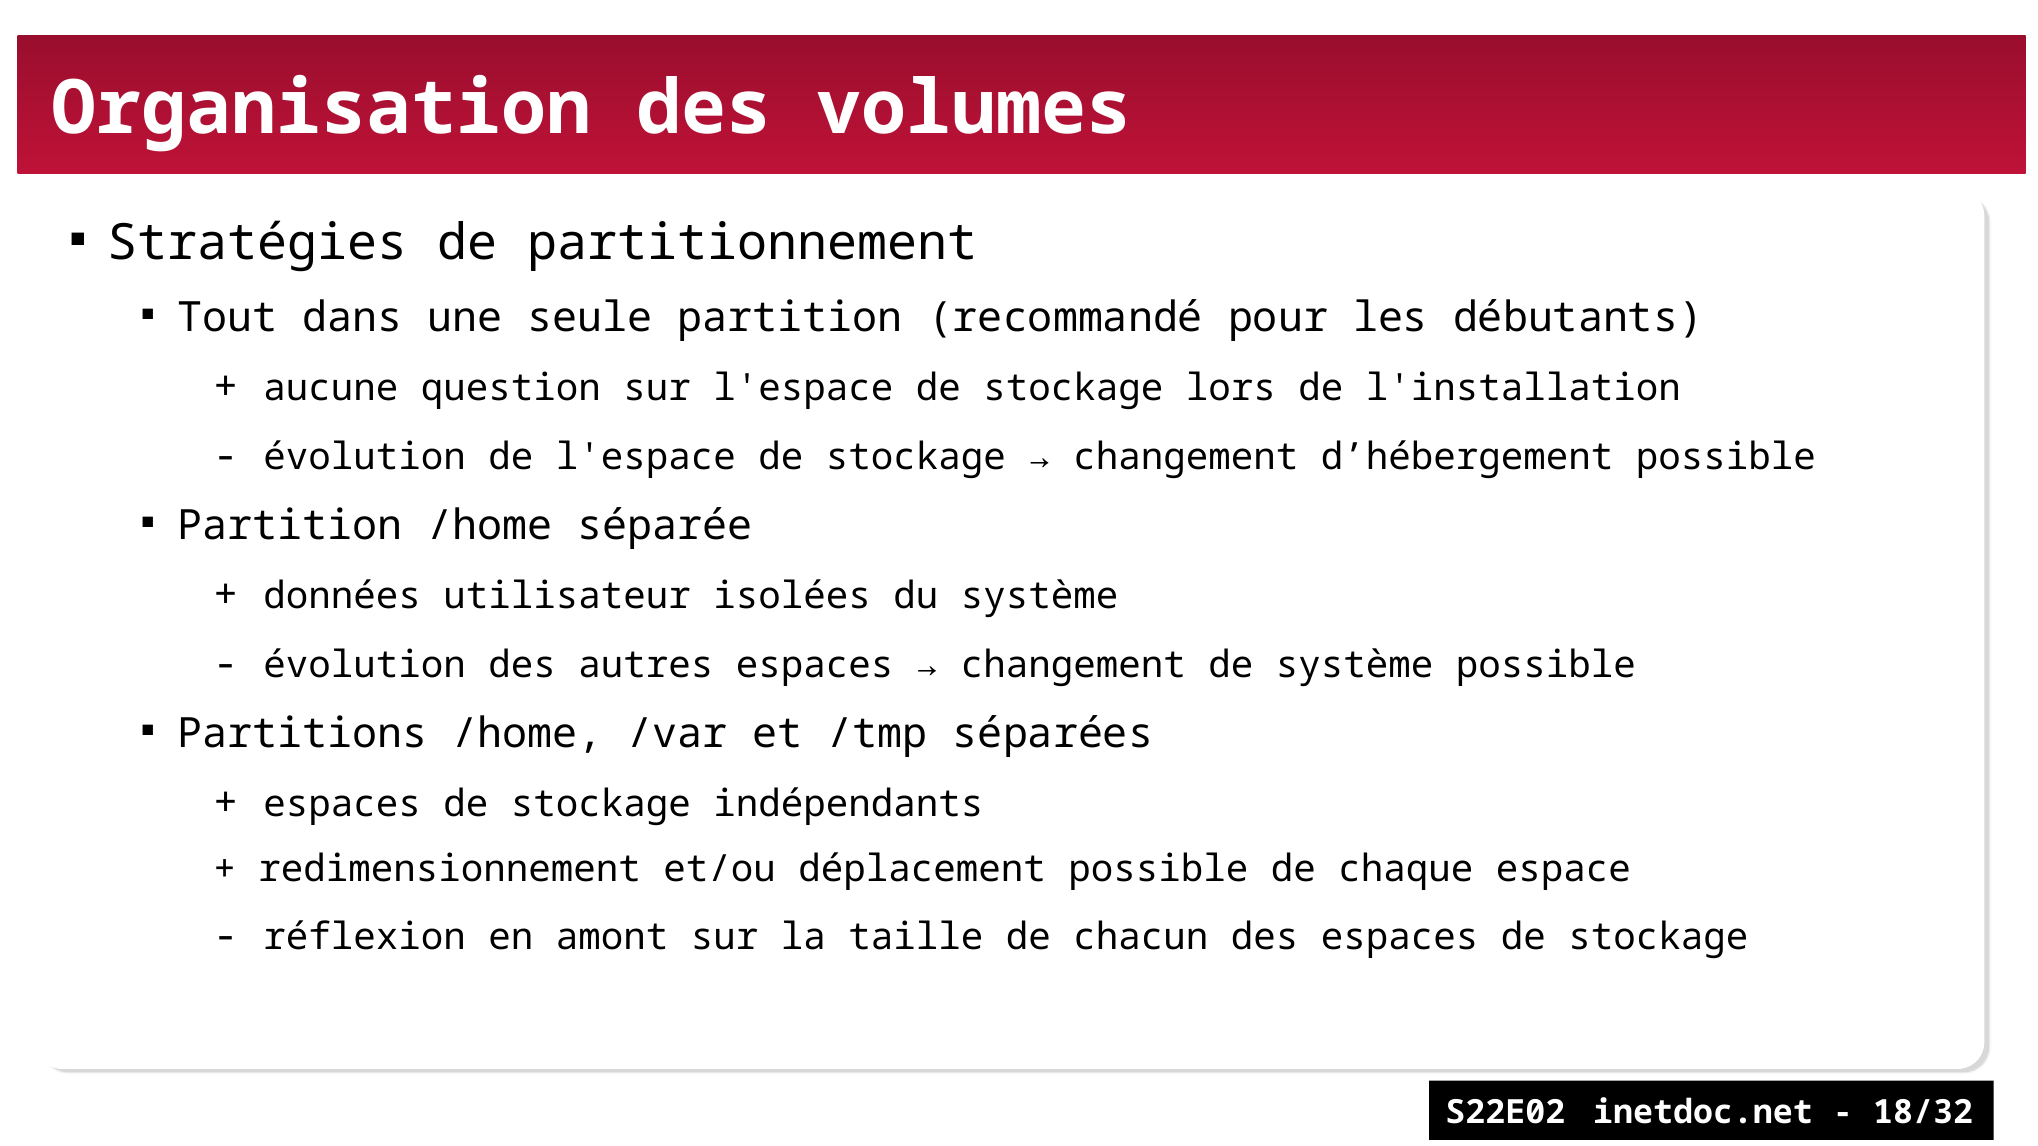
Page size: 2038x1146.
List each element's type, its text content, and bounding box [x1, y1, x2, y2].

text_box Organisation des volumes [17, 35, 2026, 174]
text_box Stratégies de partitionnement Tout dans une seule partition (recommandé pour les débutants) + aucune question sur l'espace de stockage lors de l'installation - évolution de l'espace de stockage → changement d’hébergement possible Partition /home séparée + données utilisateur isolées du système - évolution des autres espaces → changement de système possible Partitions /home, /var et /tmp séparées + espaces de stockage indépendants + redimensionnement et/ou déplacement possible de chaque espace - réflexion en amont sur la taille de chacun des espaces de stockage [35, 188, 1985, 1069]
text_box S22E02 inetdoc.net - 32/32 [1429, 1080, 1994, 1140]
